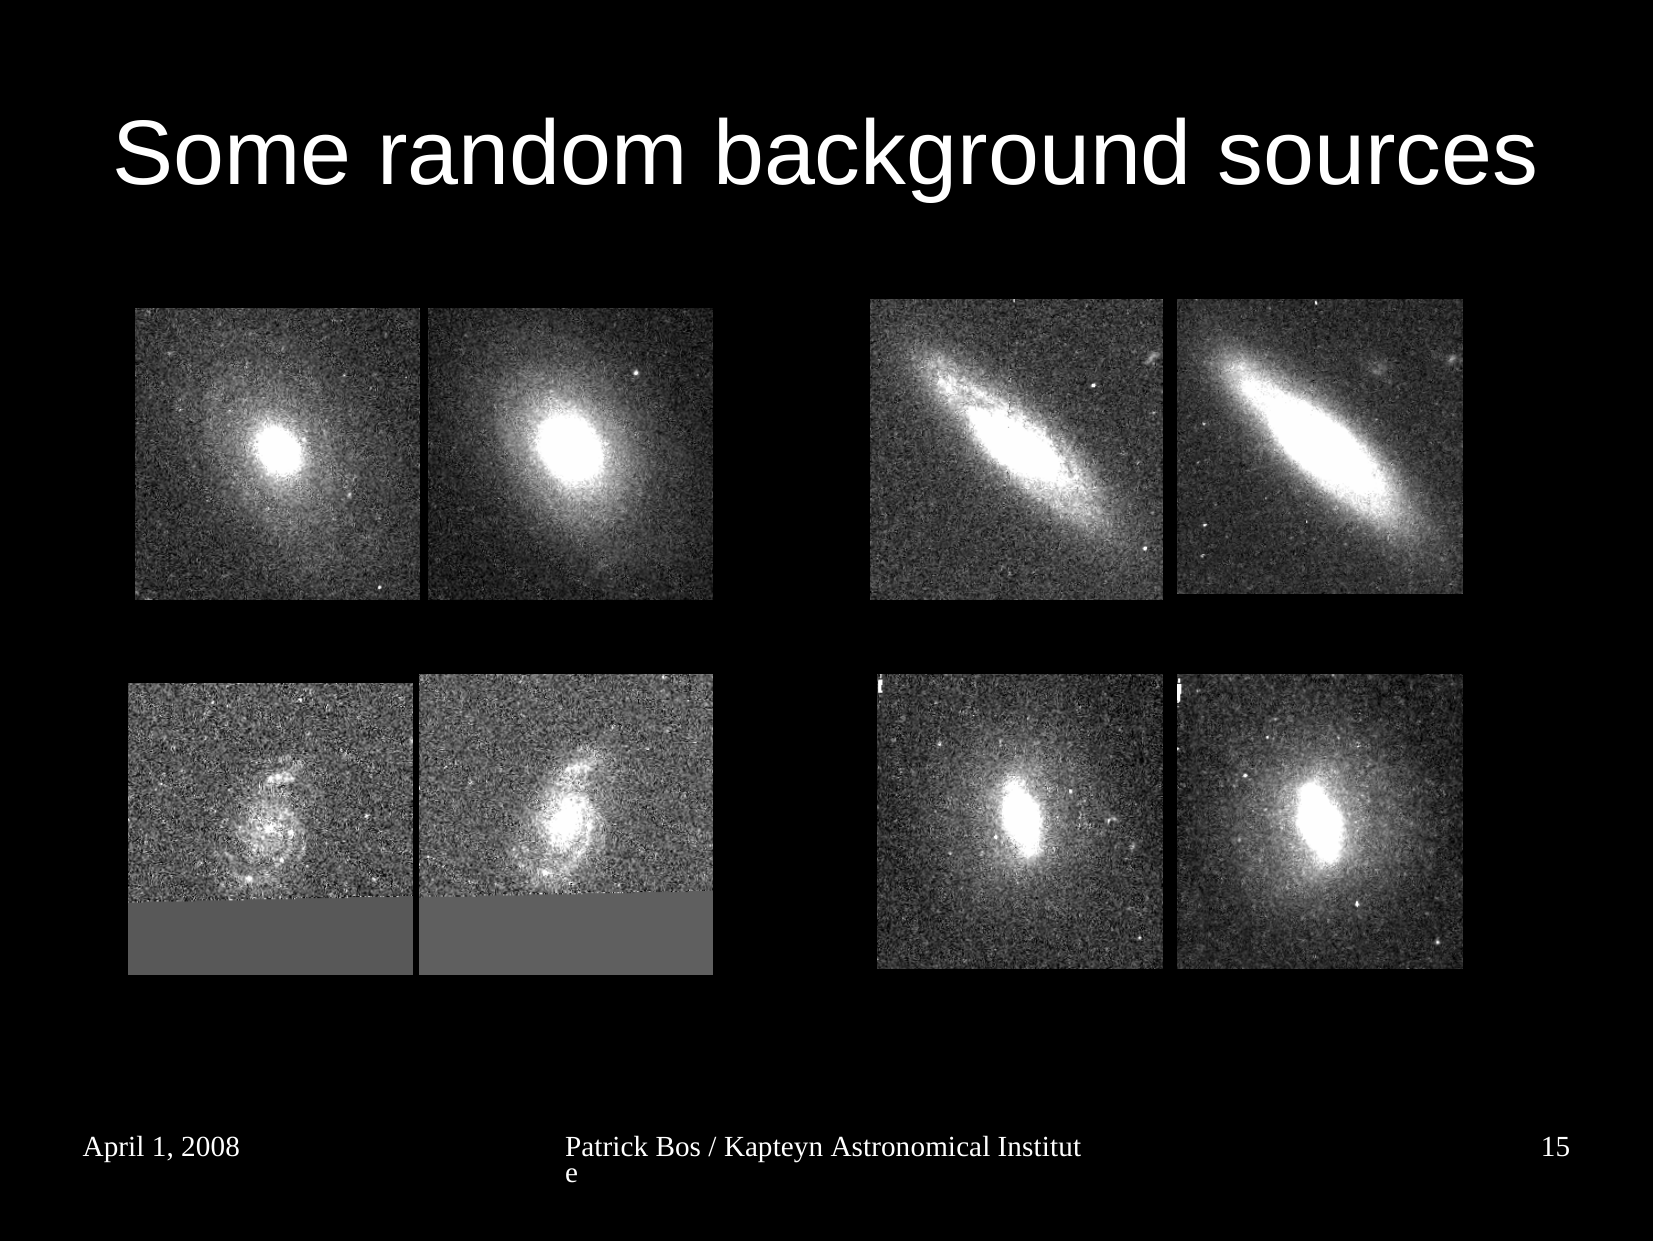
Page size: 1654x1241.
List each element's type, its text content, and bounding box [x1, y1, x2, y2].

title Some random background sources [82, 56, 1571, 250]
picture [1177, 299, 1463, 594]
picture [877, 674, 1163, 969]
picture [428, 308, 713, 601]
picture [1177, 674, 1463, 969]
picture [135, 308, 420, 601]
picture [128, 683, 413, 976]
picture [870, 299, 1163, 601]
picture [419, 674, 713, 976]
